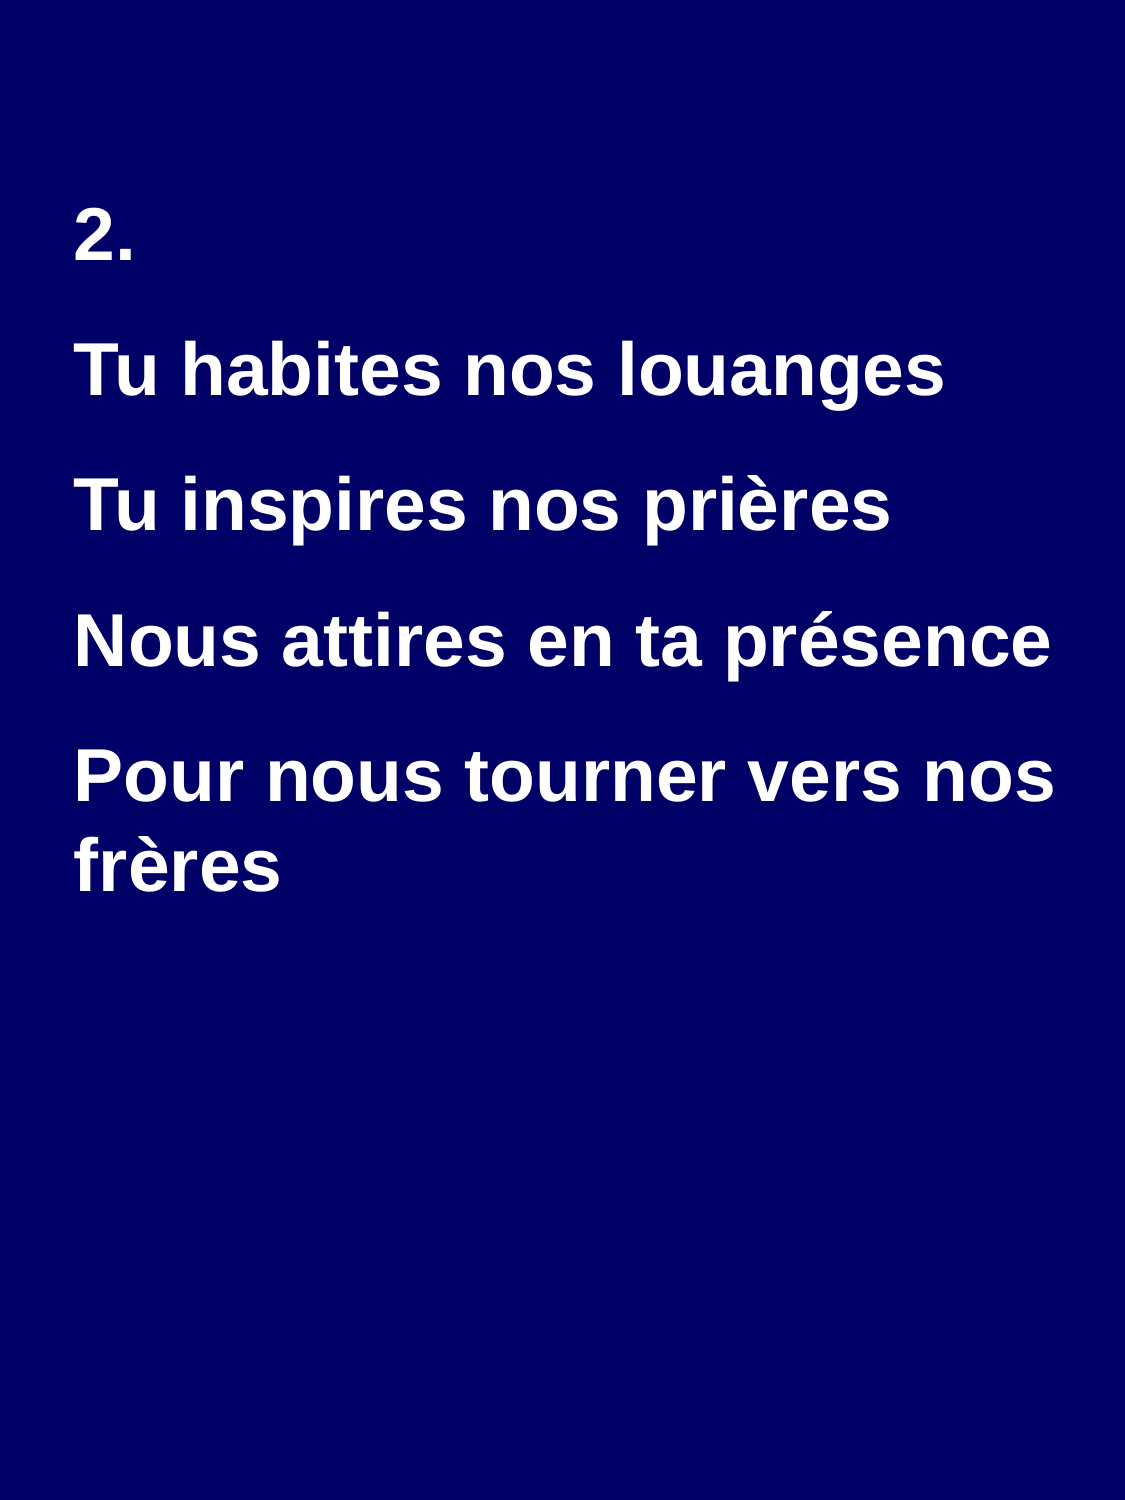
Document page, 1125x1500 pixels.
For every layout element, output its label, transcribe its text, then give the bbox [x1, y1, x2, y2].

text_box 2. Tu habites nos louanges Tu inspires nos prières Nous attires en ta présence Pour nous tourner vers nos frères [59, 72, 1110, 1386]
